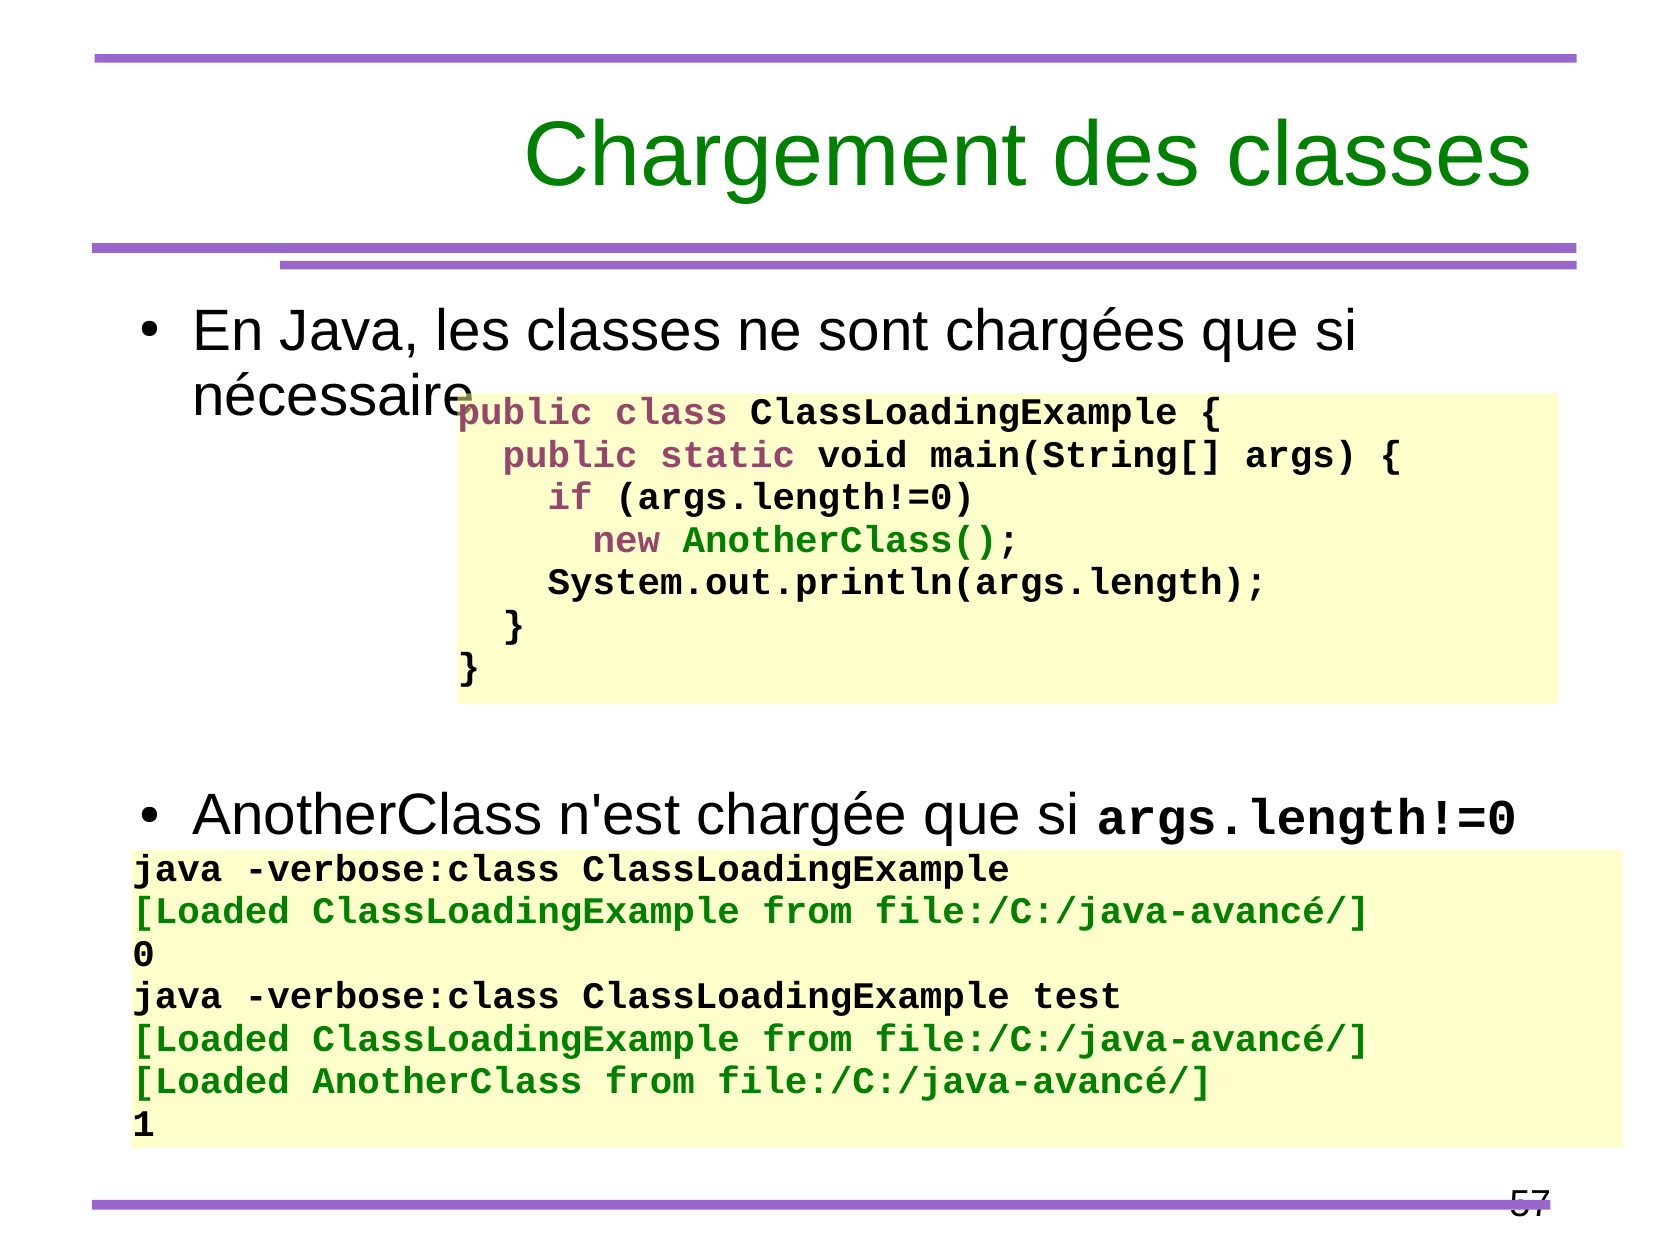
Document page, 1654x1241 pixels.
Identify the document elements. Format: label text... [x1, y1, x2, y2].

title Chargement des classes [121, 49, 1534, 257]
text_box java -verbose:class ClassLoadingExample [Loaded ClassLoadingExample from file:/C:/java-avancé/] 0 java -verbose:class ClassLoadingExample test [Loaded ClassLoadingExample from file:/C:/java-avancé/] [Loaded AnotherClass from file:/C:/java-avancé/] 1 [132, 850, 1623, 1148]
text_box public class ClassLoadingExample { public static void main(String[] args) { if (args.length!=0) new AnotherClass(); System.out.println(args.length); } } [457, 393, 1558, 704]
list En Java, les classes ne sont chargées que si nécessaire AnotherClass n'est chargée que si args.length!=0 [121, 297, 1534, 1168]
